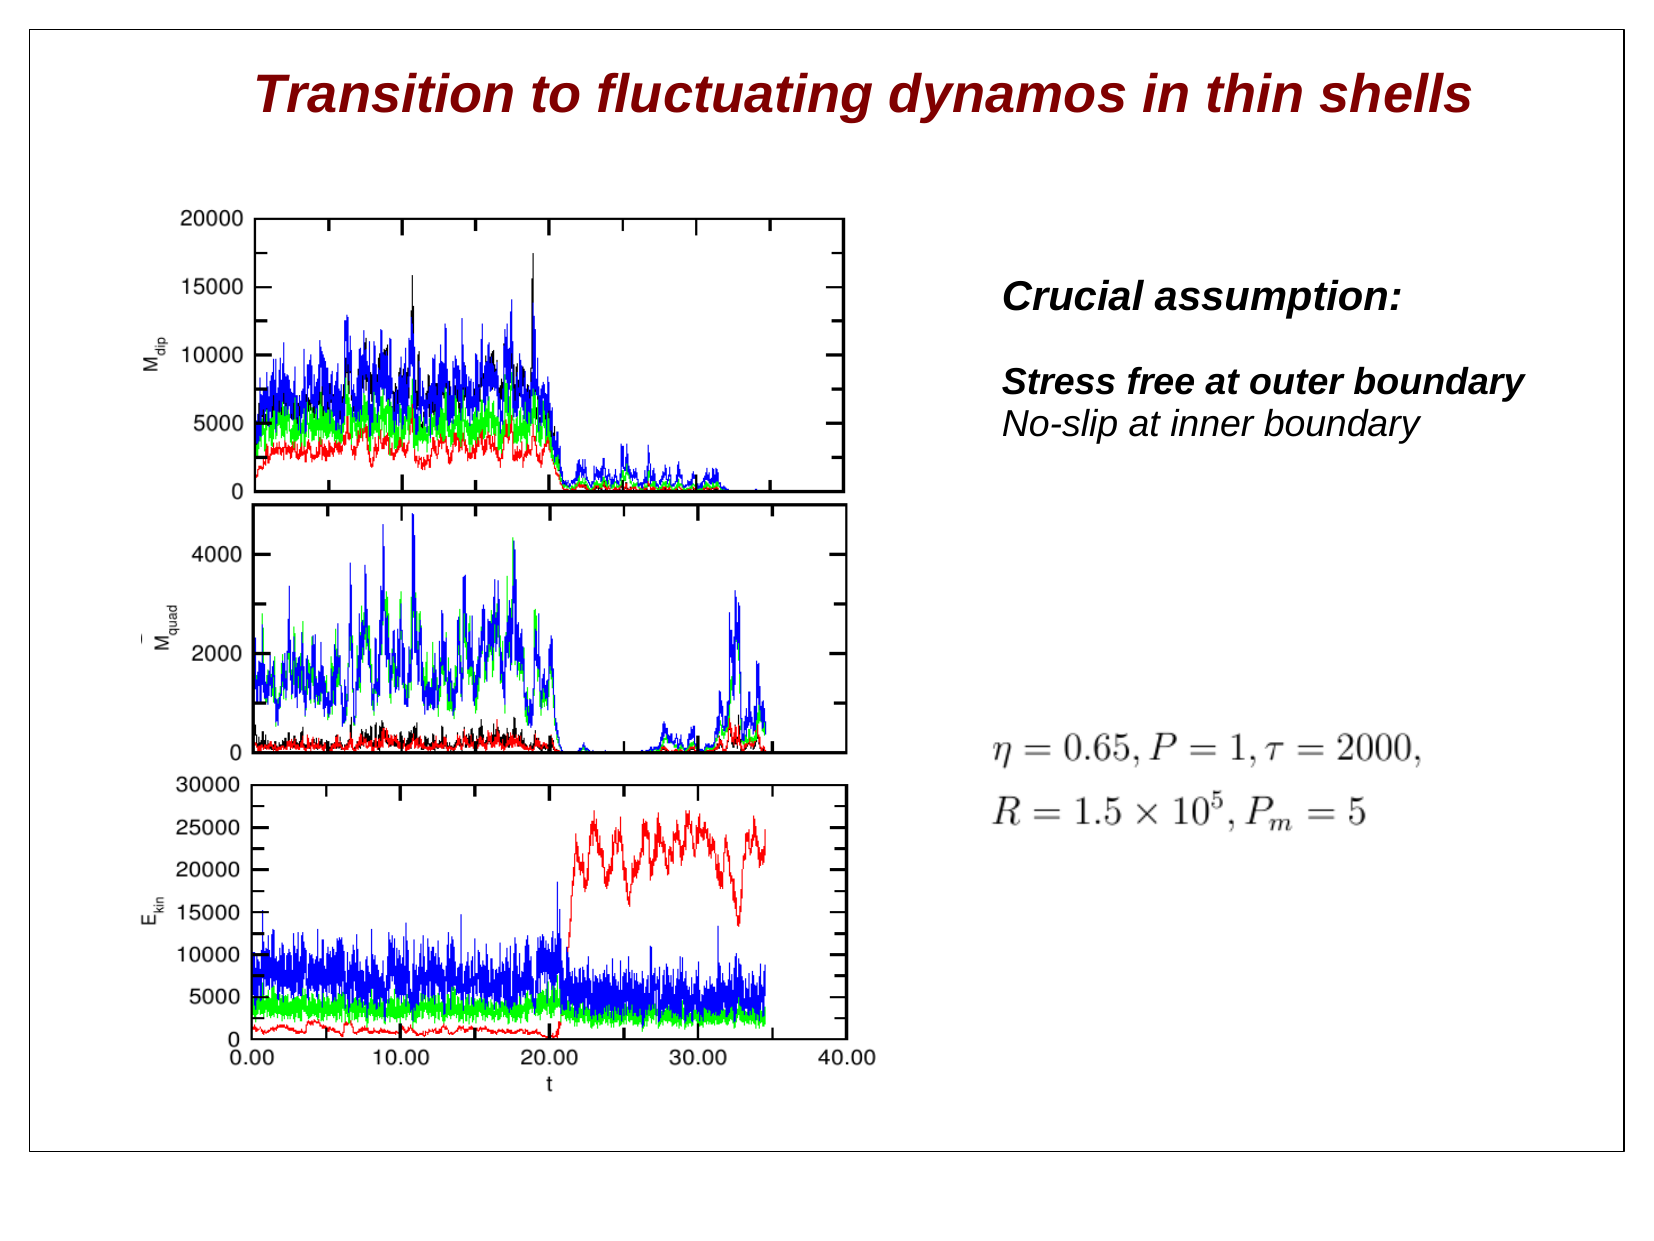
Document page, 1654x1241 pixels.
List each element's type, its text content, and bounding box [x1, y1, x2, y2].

picture [975, 713, 1427, 774]
picture [987, 784, 1375, 845]
picture [129, 762, 877, 1098]
text_box Transition to fluctuating dynamos in thin shells [238, 56, 1491, 133]
picture [141, 198, 852, 761]
text_box Crucial assumption: Stress free at outer boundary No-slip at inner boundary [987, 265, 1502, 384]
